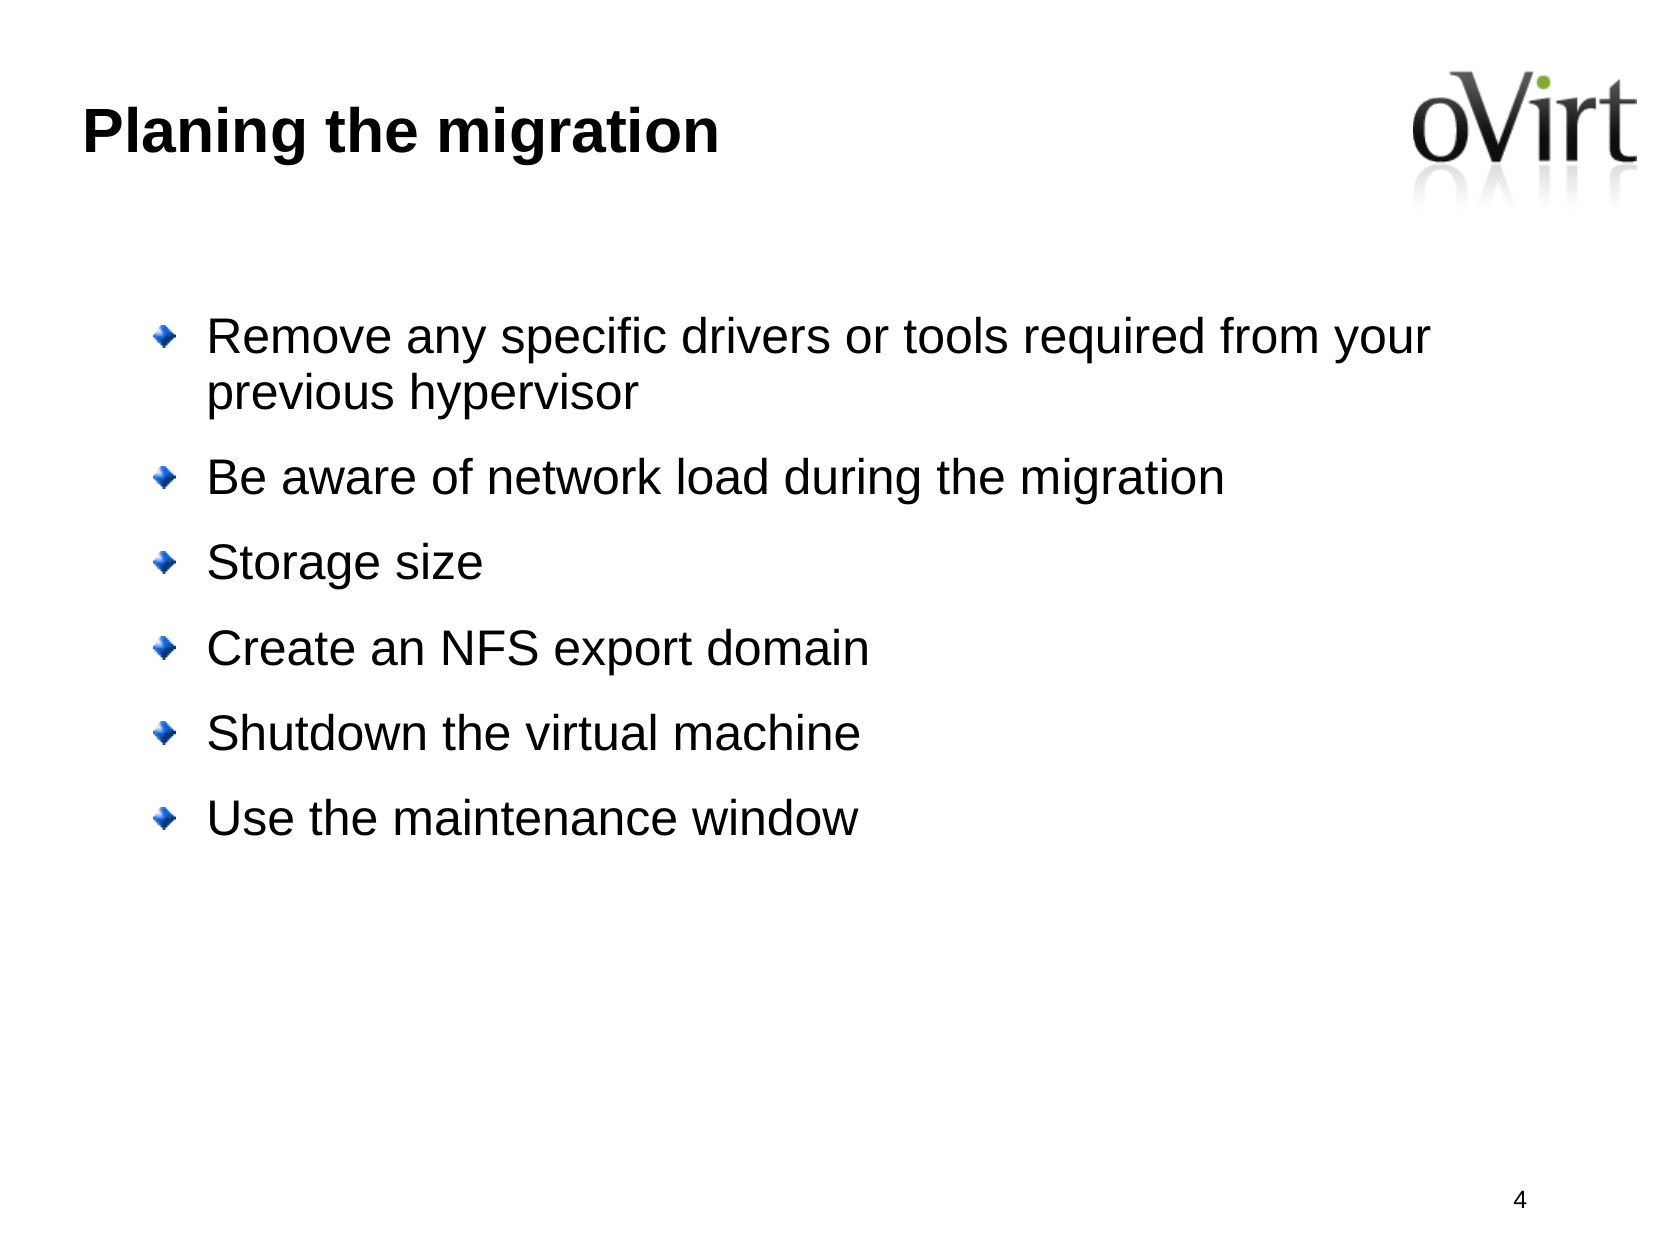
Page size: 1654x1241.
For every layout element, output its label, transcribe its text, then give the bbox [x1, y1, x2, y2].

list Remove any specific drivers or tools required from your previous hypervisor Be aware of network load during the migration Storage size Create an NFS export domain Shutdown the virtual machine Use the maintenance window [135, 308, 1606, 1102]
title Planing the migration [82, 37, 1303, 226]
picture [1413, 63, 1637, 212]
